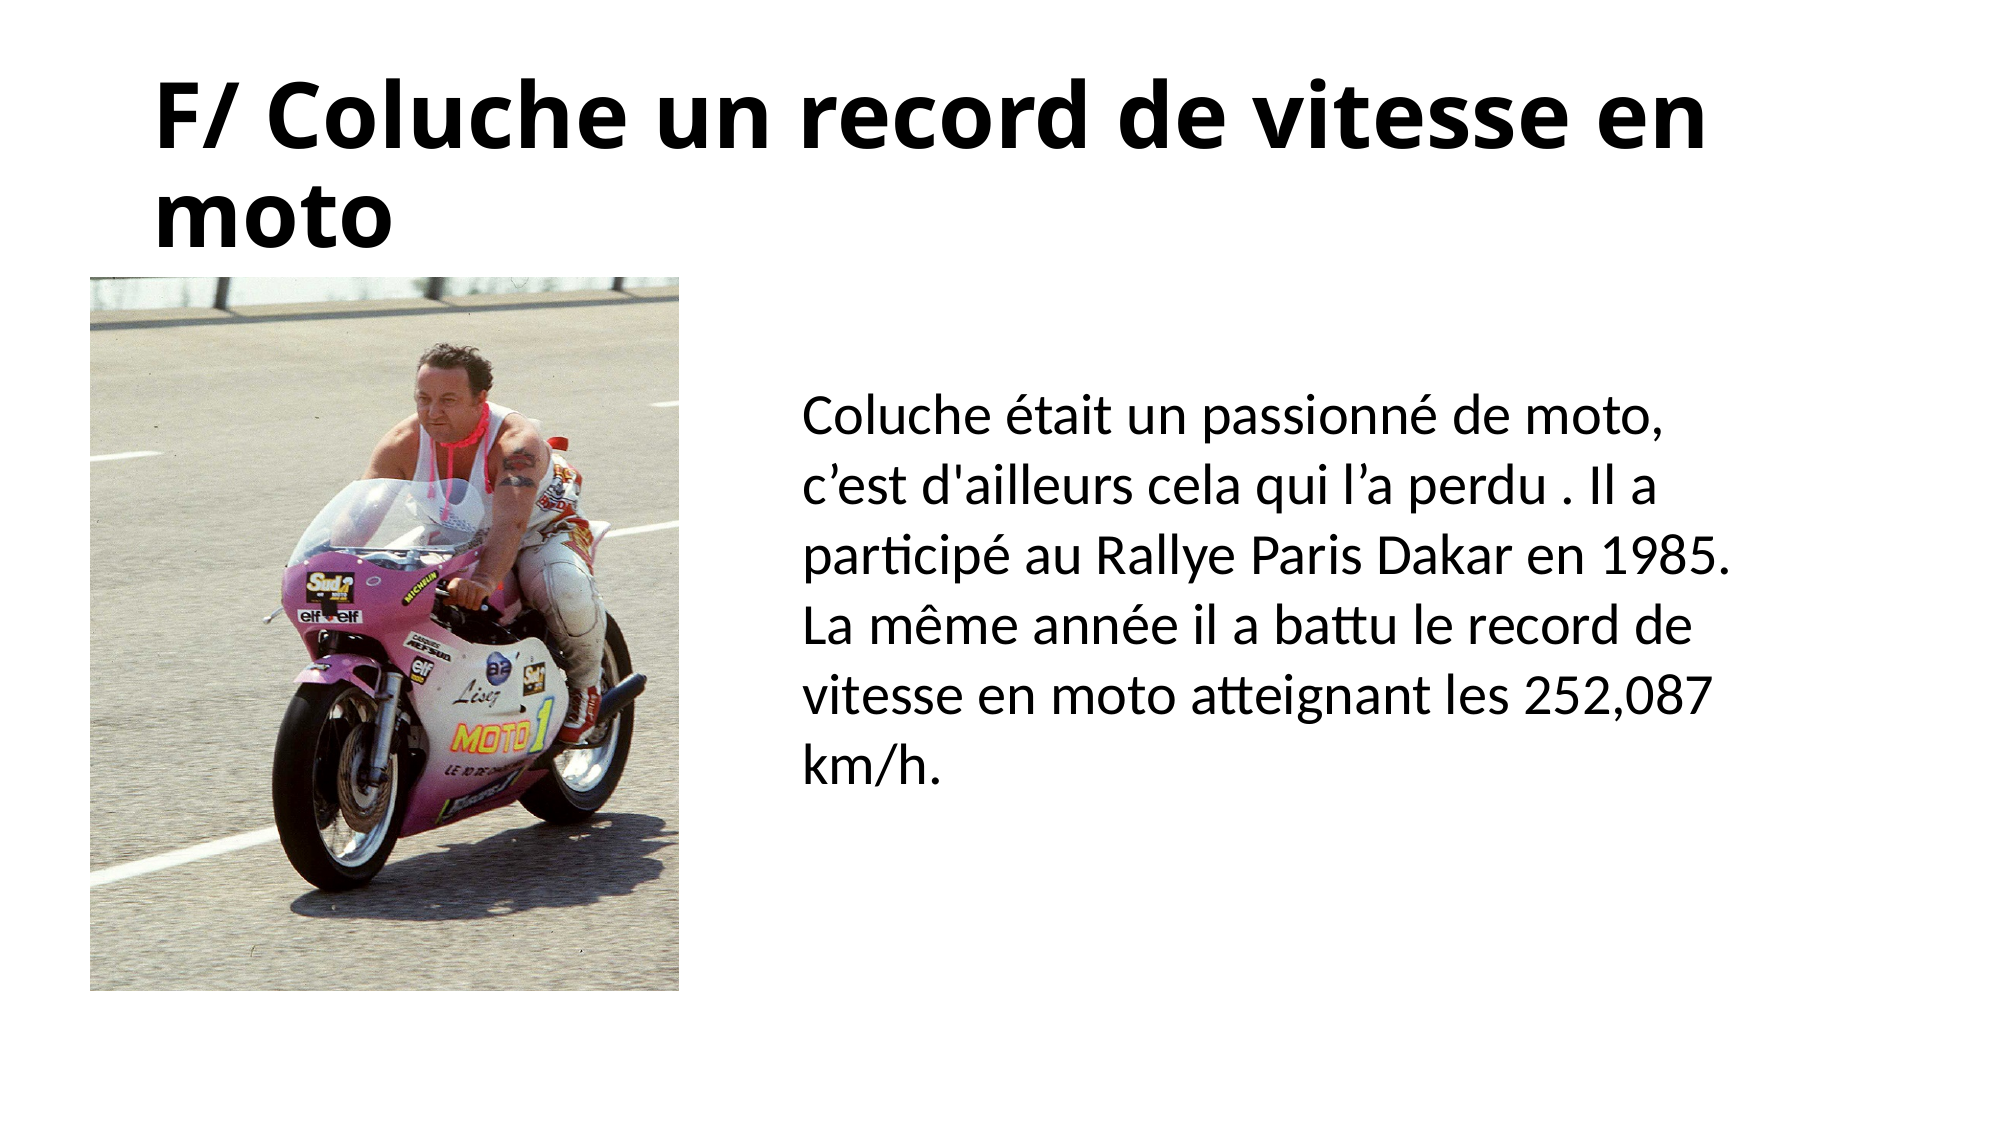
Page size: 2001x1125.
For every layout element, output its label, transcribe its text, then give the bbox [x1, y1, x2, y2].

picture [90, 277, 679, 991]
title F/ Coluche un record de vitesse en moto [137, 59, 1863, 278]
text_box Coluche était un passionné de moto, c’est d'ailleurs cela qui l’a perdu . Il a participé au Rallye Paris Dakar en 1985. La même année il a battu le record de vitesse en moto atteignant les 252,087 km/h. [787, 368, 1754, 804]
